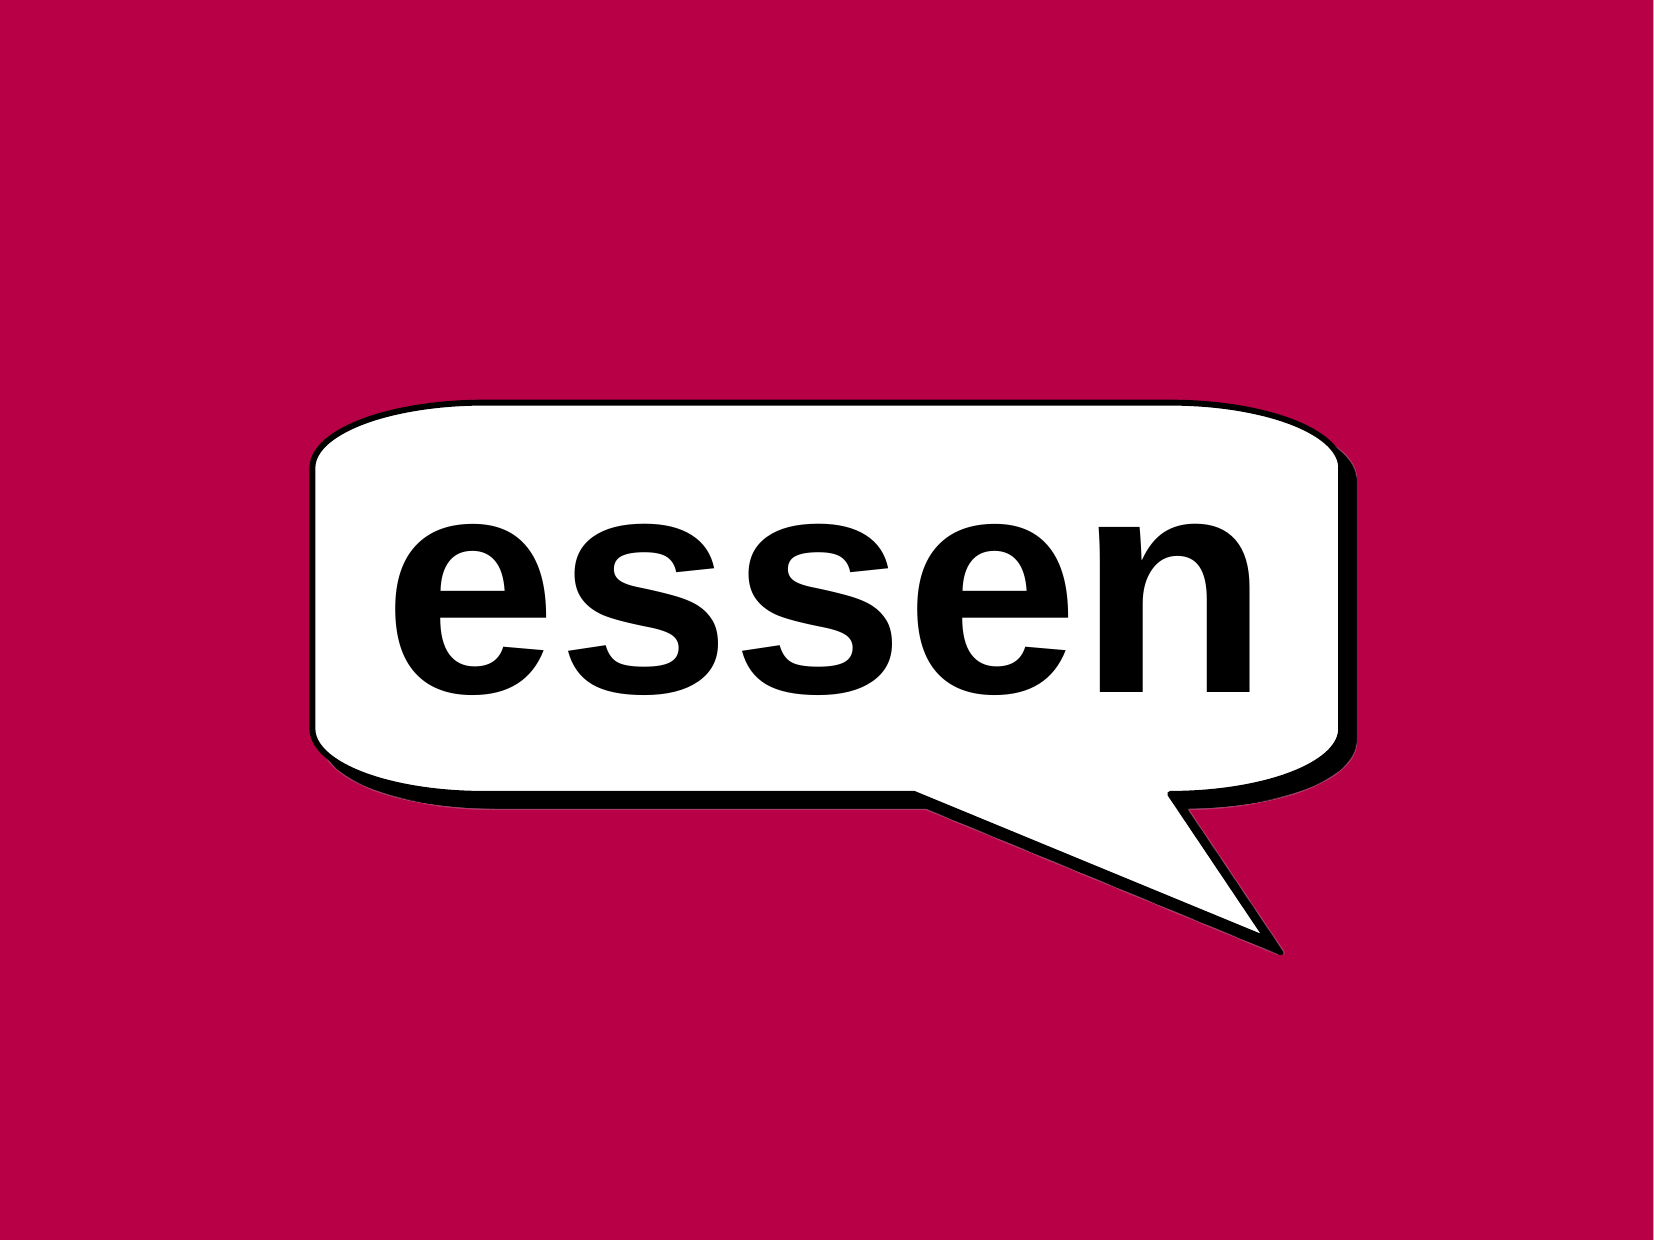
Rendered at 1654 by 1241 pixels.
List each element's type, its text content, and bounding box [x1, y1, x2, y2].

text_box [312, 445, 323, 752]
text_box [1330, 444, 1342, 752]
text_box essen [323, 402, 1330, 782]
text_box [384, 782, 1269, 941]
